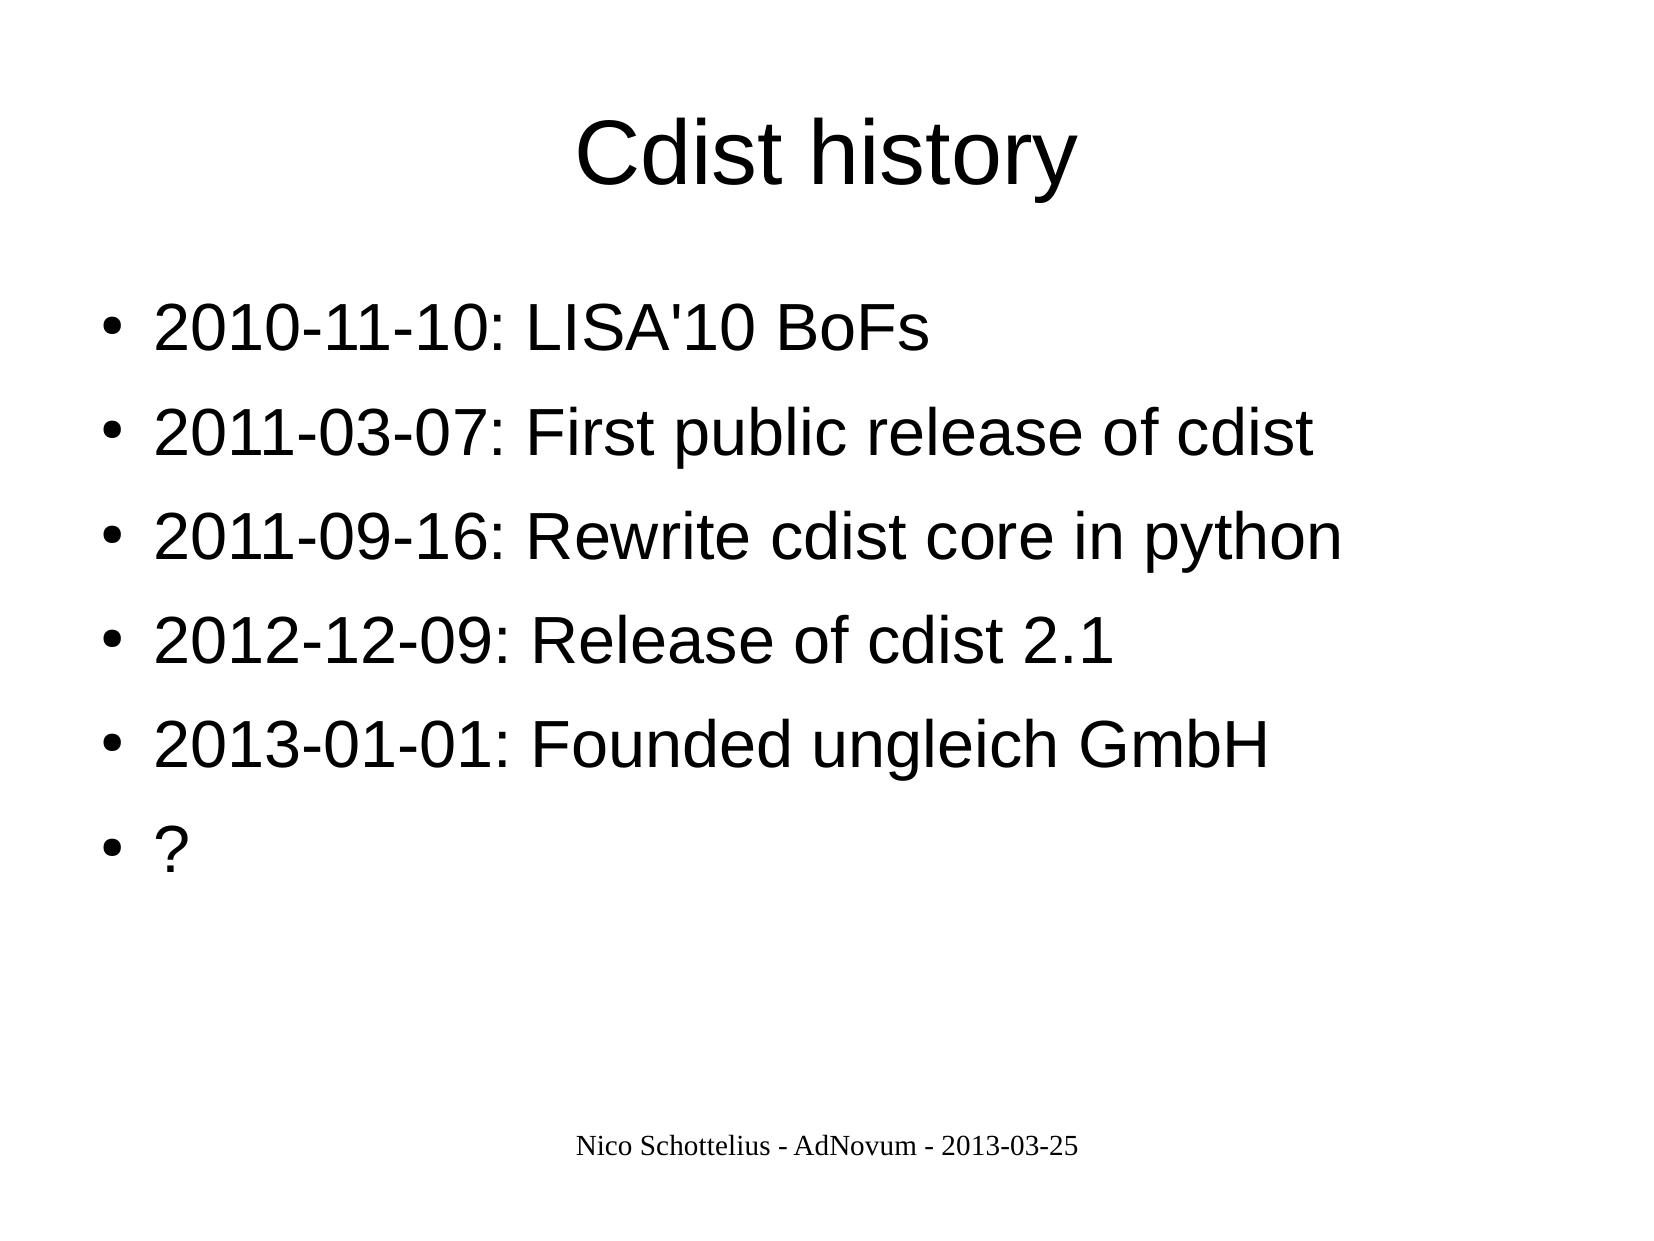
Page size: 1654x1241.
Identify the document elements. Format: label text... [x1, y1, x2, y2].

title Cdist history [82, 49, 1571, 257]
list 2010-11-10: LISA'10 BoFs 2011-03-07: First public release of cdist 2011-09-16: Rewrite cdist core in python 2012-12-09: Release of cdist 2.1 2013-01-01: Founded ungleich GmbH ? [82, 290, 1538, 1010]
